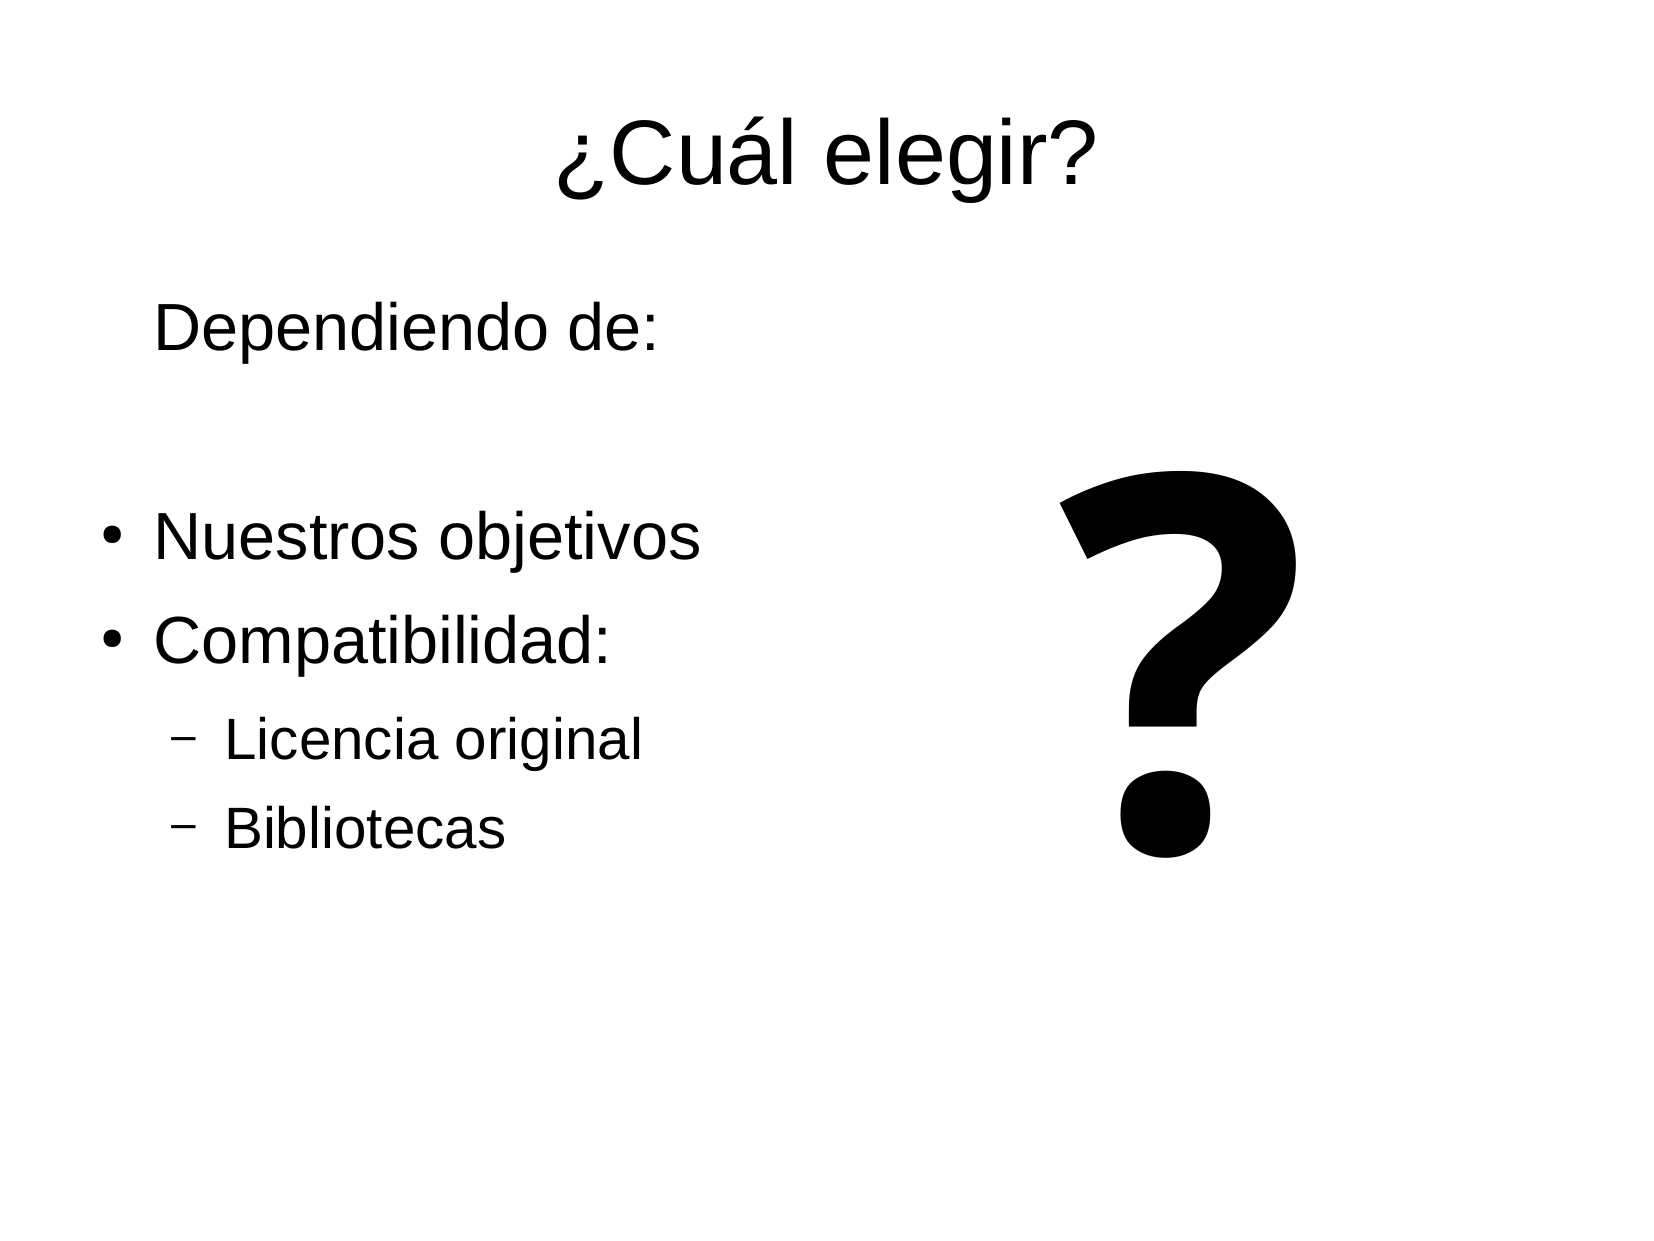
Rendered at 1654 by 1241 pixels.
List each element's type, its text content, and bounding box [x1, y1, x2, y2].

list Dependiendo de: Nuestros objetivos Compatibilidad: Licencia original Bibliotecas [82, 290, 793, 1010]
list ? [828, 290, 1539, 1010]
title ¿Cuál elegir? [82, 49, 1571, 257]
